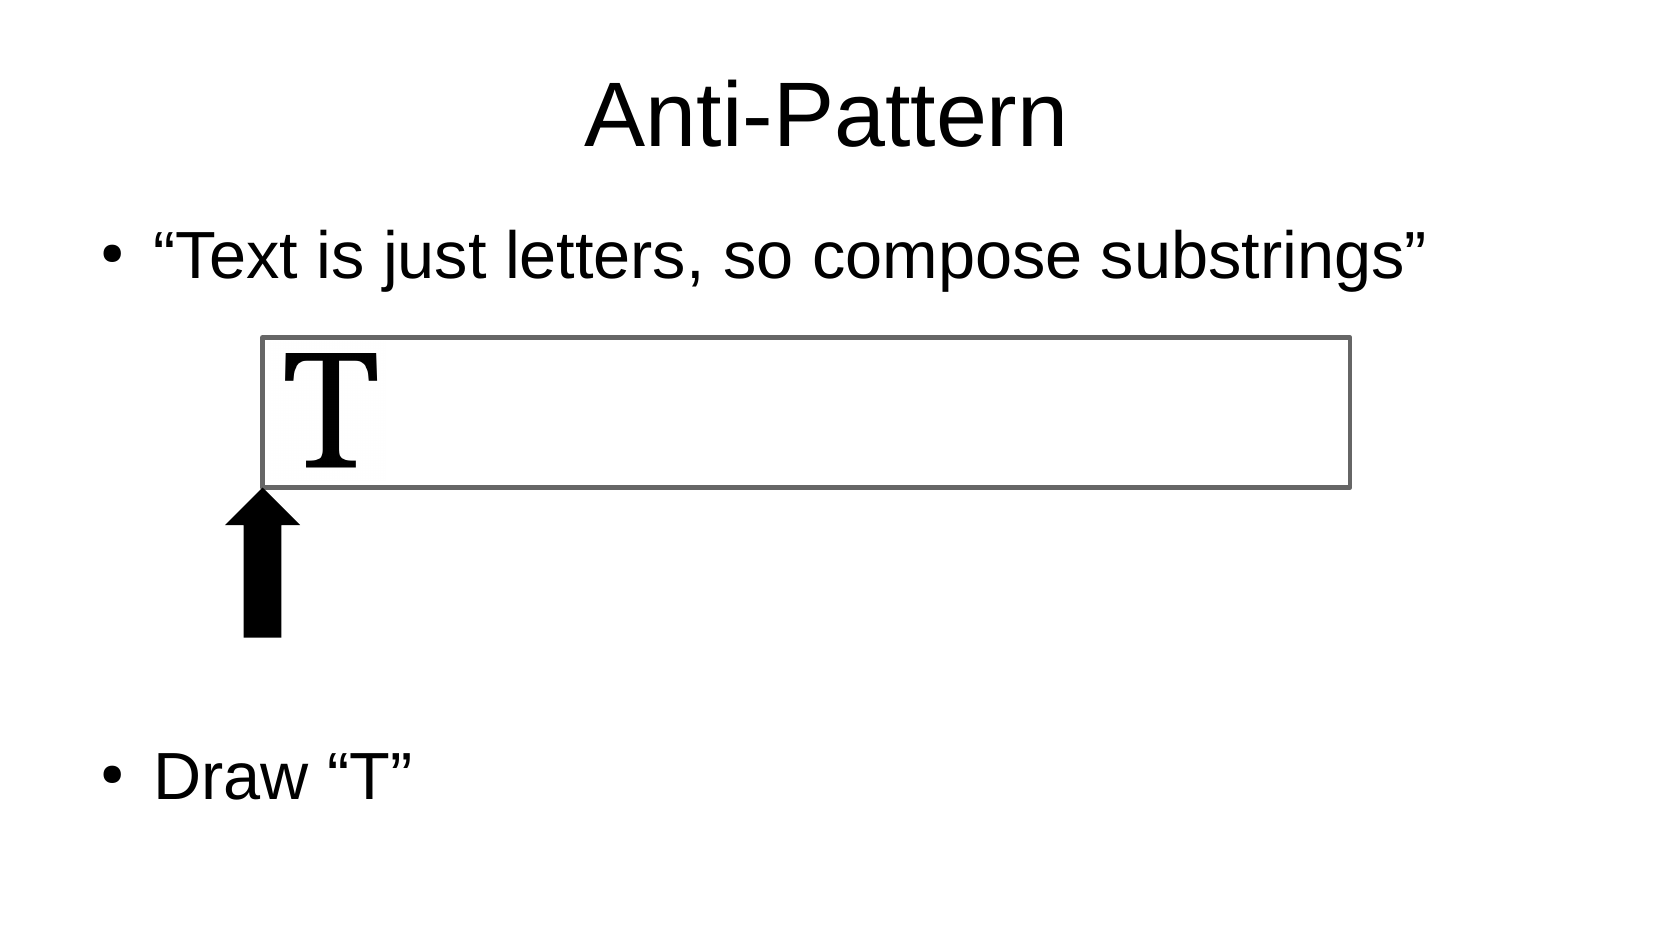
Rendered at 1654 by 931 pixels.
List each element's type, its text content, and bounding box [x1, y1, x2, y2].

list “Text is just letters, so compose substrings” Draw “T” [82, 217, 1571, 901]
text_box [225, 337, 1350, 638]
picture [268, 341, 386, 481]
title Anti-Pattern [82, 37, 1571, 193]
